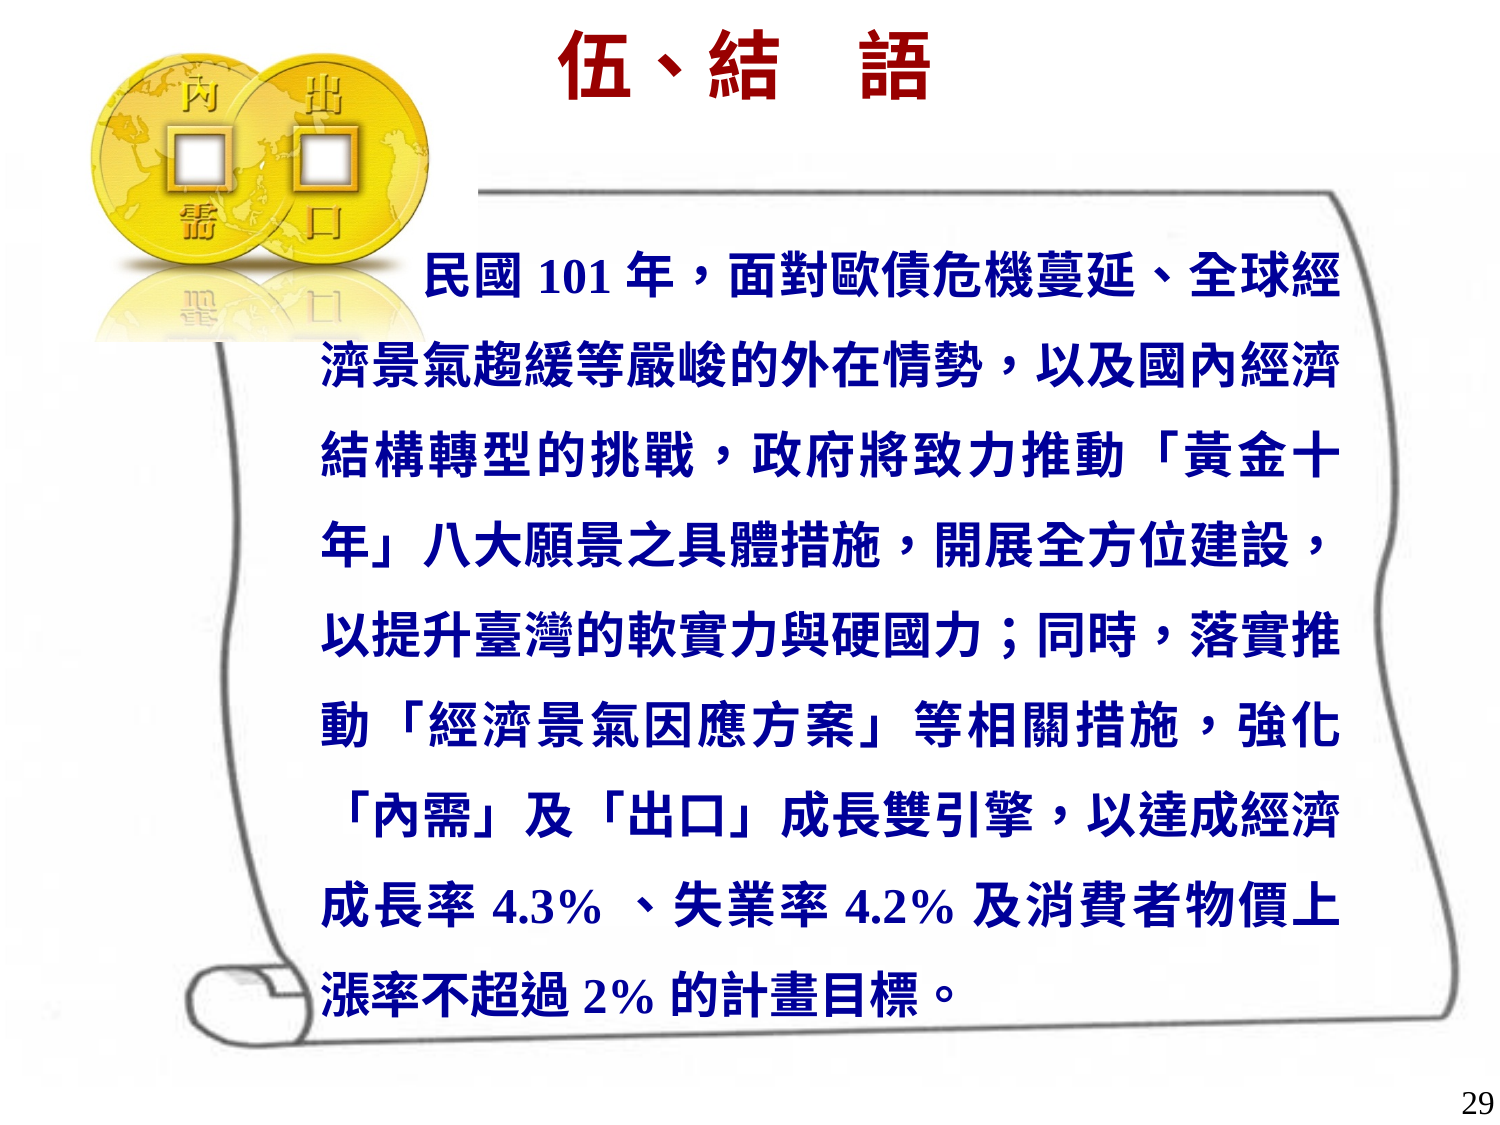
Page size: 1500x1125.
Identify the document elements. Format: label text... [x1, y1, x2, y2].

text_box 民國101年，面對歐債危機蔓延、全球經濟景氣趨緩等嚴峻的外在情勢，以及國內經濟結構轉型的挑戰，政府將致力推動「黃金十年」八大願景之具體措施，開展全方位建設，以提升臺灣的軟實力與硬國力；同時，落實推動「經濟景氣因應方案」等相關措施，強化「內需」及「出口」成長雙引擎，以達成經濟成長率4.3%、失業率4.2%及消費者物價上漲率不超過2%的計畫目標。 [305, 203, 1357, 1035]
picture [5, 117, 1500, 1087]
text_box 伍、結 語 [0, 11, 1495, 117]
text_box <編號> [1446, 1062, 1500, 1125]
